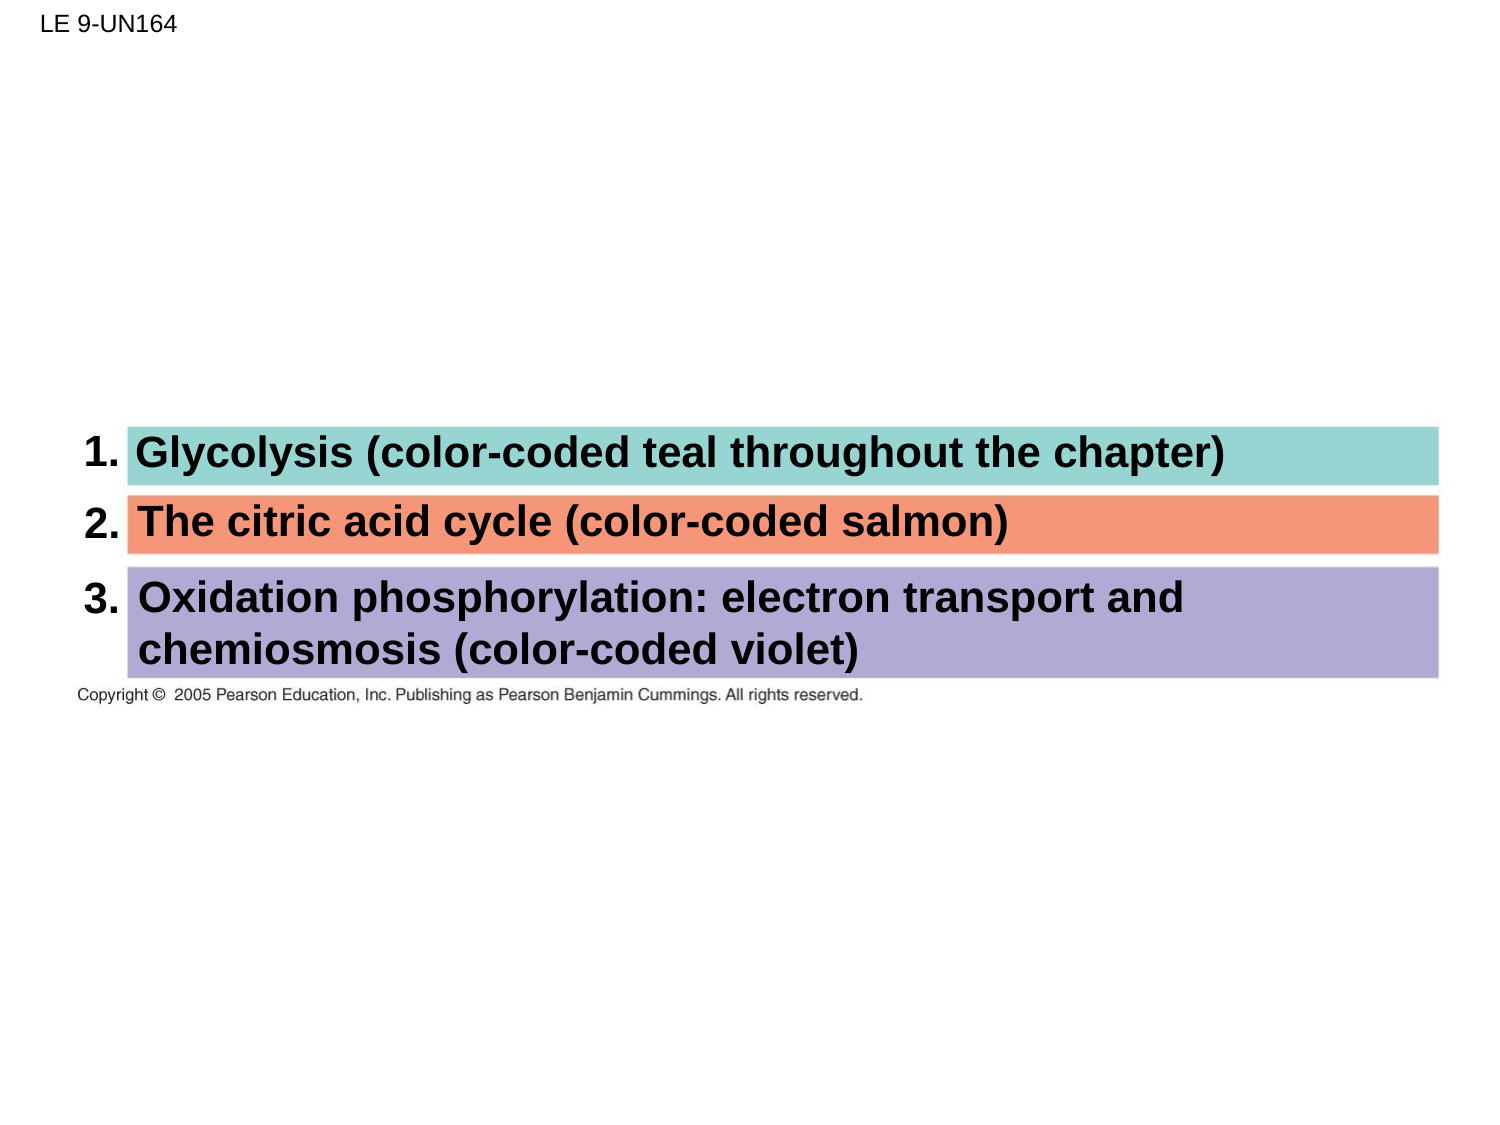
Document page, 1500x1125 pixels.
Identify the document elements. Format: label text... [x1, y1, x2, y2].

text_box The citric acid cycle (color-coded salmon) [137, 499, 1278, 559]
text_box 2. [84, 500, 121, 554]
text_box 1. [83, 428, 121, 483]
text_box Glycolysis (color-coded teal throughout the chapter) [135, 429, 1276, 490]
title LE 9-UN164 [24, 0, 351, 51]
text_box Oxidation phosphorylation: electron transport and chemiosmosis (color-coded violet) [137, 568, 1279, 677]
text_box 3. [83, 575, 121, 630]
picture [49, 412, 1450, 713]
